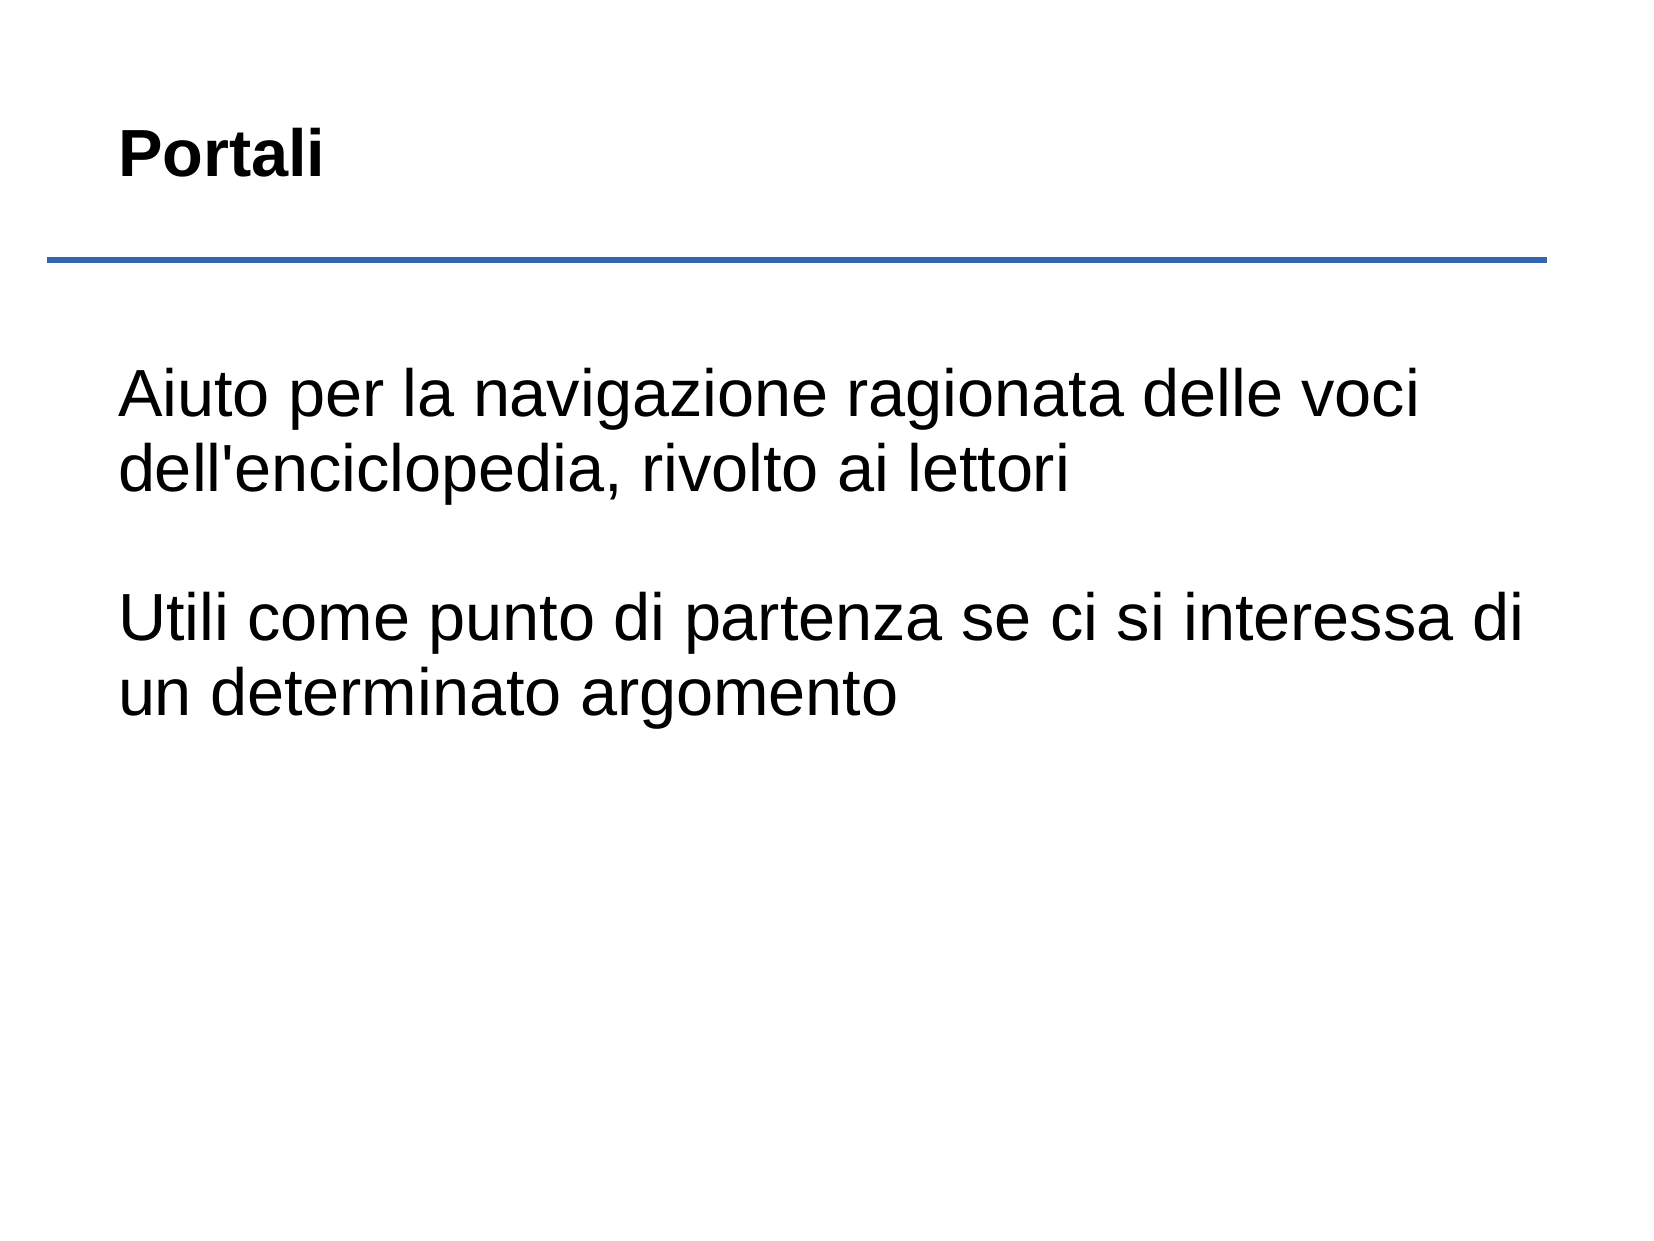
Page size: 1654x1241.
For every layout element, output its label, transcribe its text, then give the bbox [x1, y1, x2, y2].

subtitle Aiuto per la navigazione ragionata delle voci dell'enciclopedia, rivolto ai lettori Utili come punto di partenza se ci si interessa di un determinato argomento [118, 281, 1571, 1161]
title Portali [118, 49, 1571, 257]
